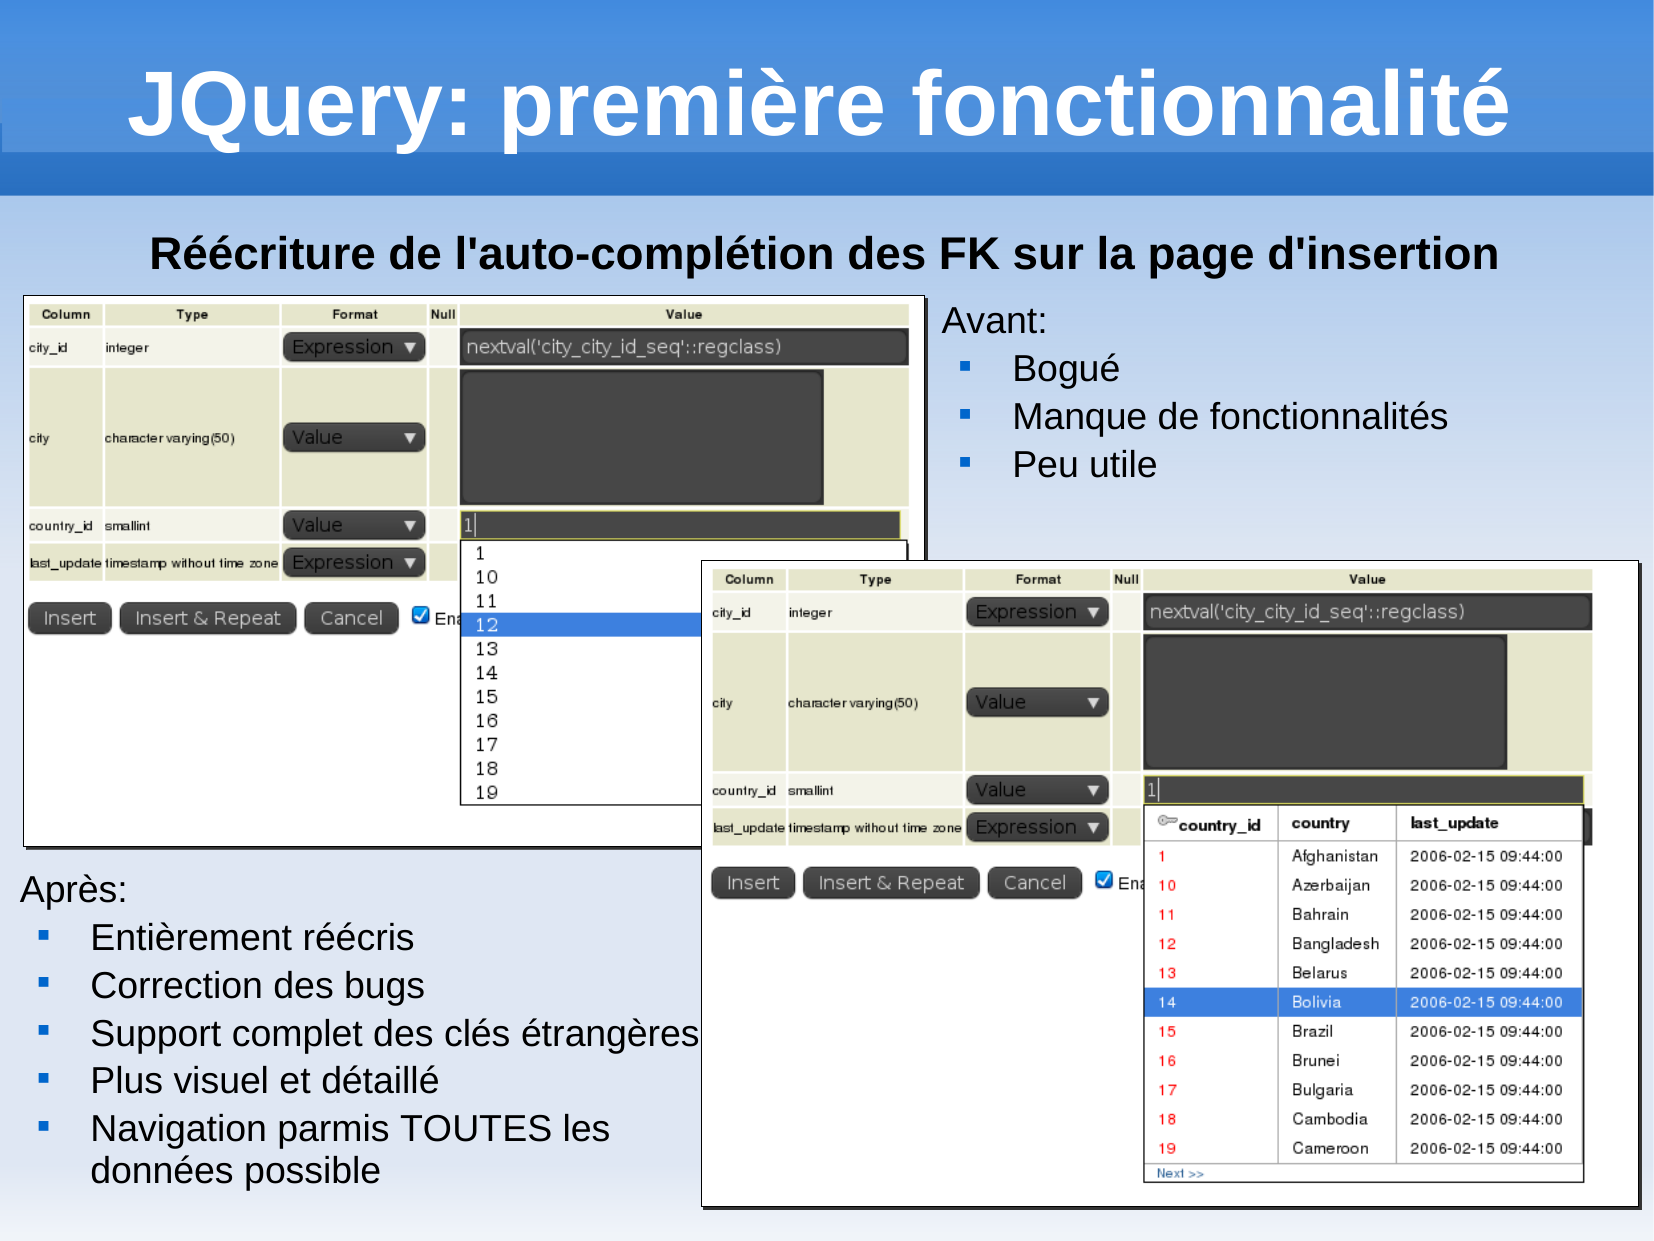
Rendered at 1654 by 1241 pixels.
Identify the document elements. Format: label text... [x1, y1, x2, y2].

title JQuery: première fonctionnalité [76, 7, 1565, 200]
text_box Réécriture de l'auto-complétion des FK sur la page d'insertion [37, 220, 1613, 338]
picture [0, 0, 1654, 1241]
list Après: Entièrement réécris Correction des bugs Support complet des clés étrangères Plus visuel et détaillé Navigation parmis TOUTES les données possible [19, 868, 733, 1224]
list Avant: Bogué Manque de fonctionnalités Peu utile [941, 300, 1613, 526]
